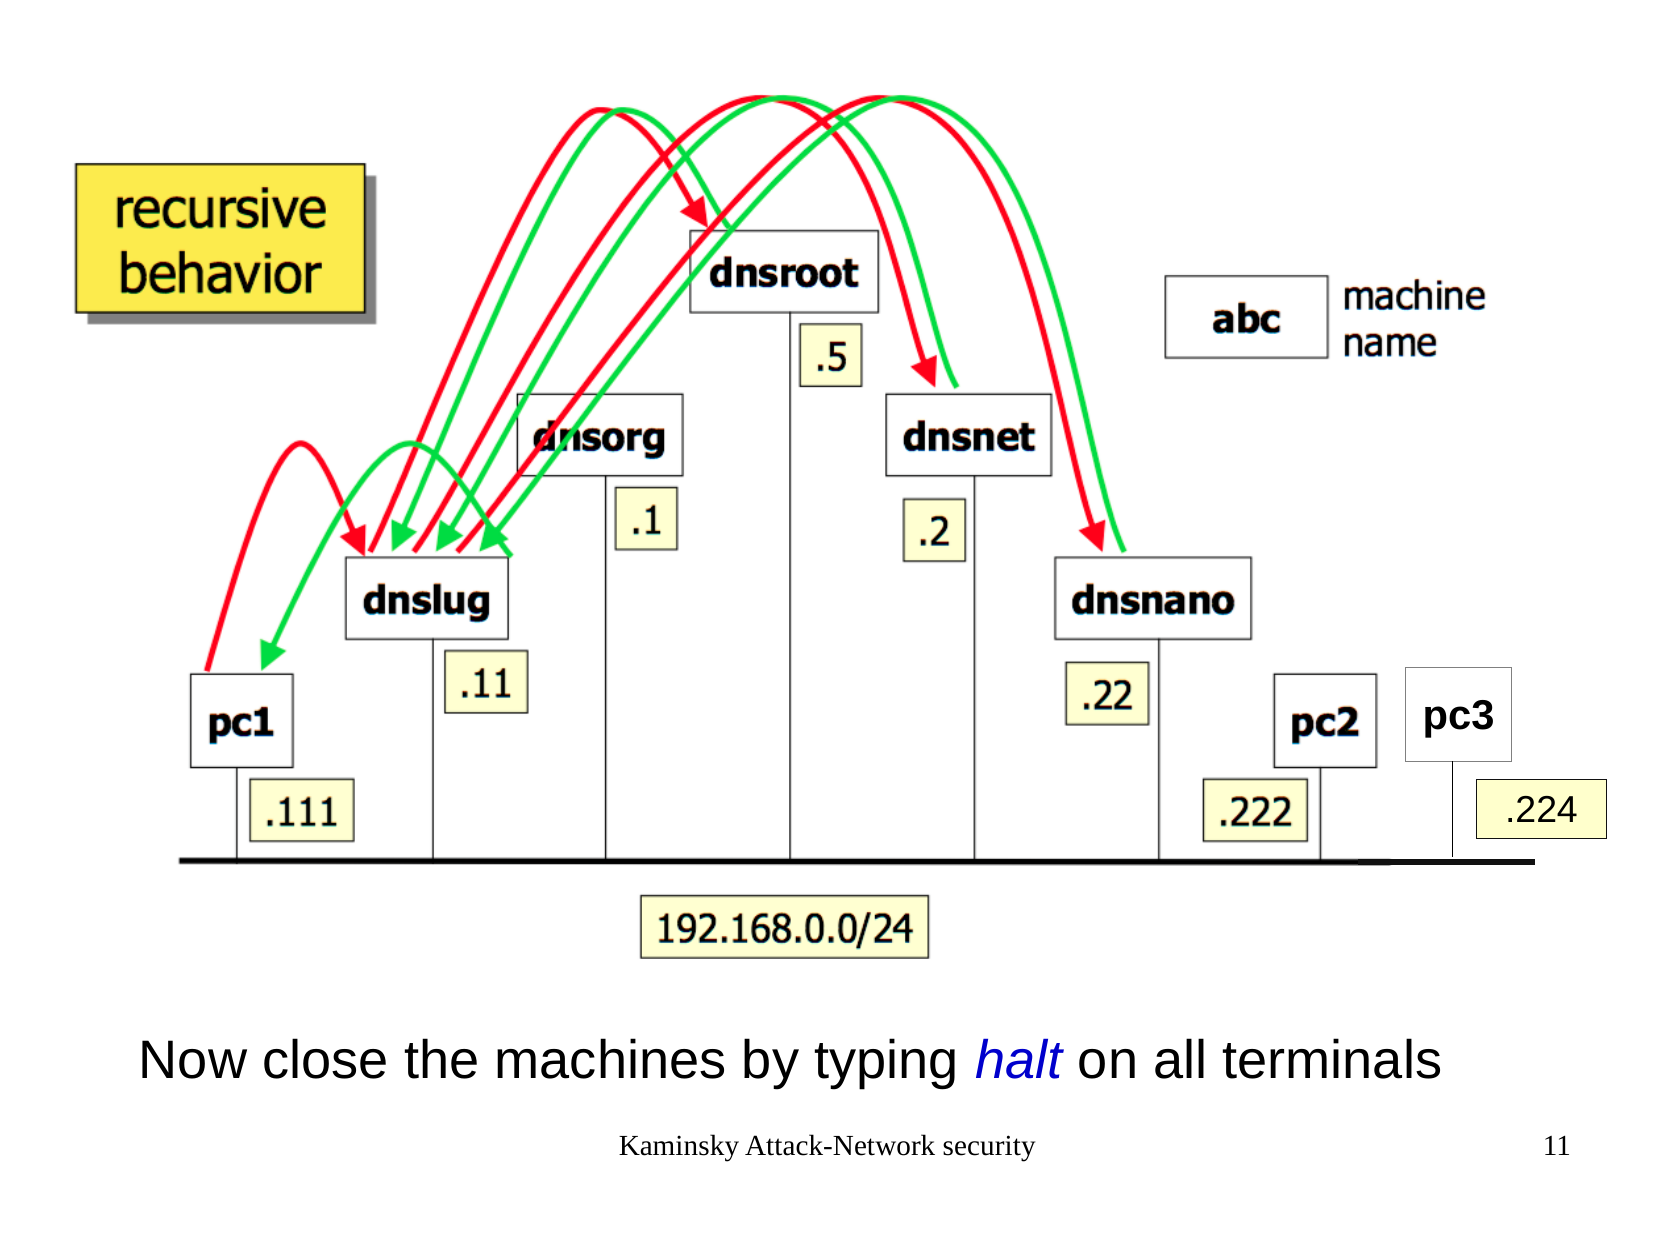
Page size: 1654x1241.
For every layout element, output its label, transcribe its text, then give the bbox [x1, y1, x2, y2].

text_box Now close the machines by typing halt on all terminals [118, 1015, 1607, 1103]
picture [56, 94, 1536, 963]
text_box pc3 [1405, 667, 1512, 762]
text_box .224 [1476, 779, 1607, 839]
